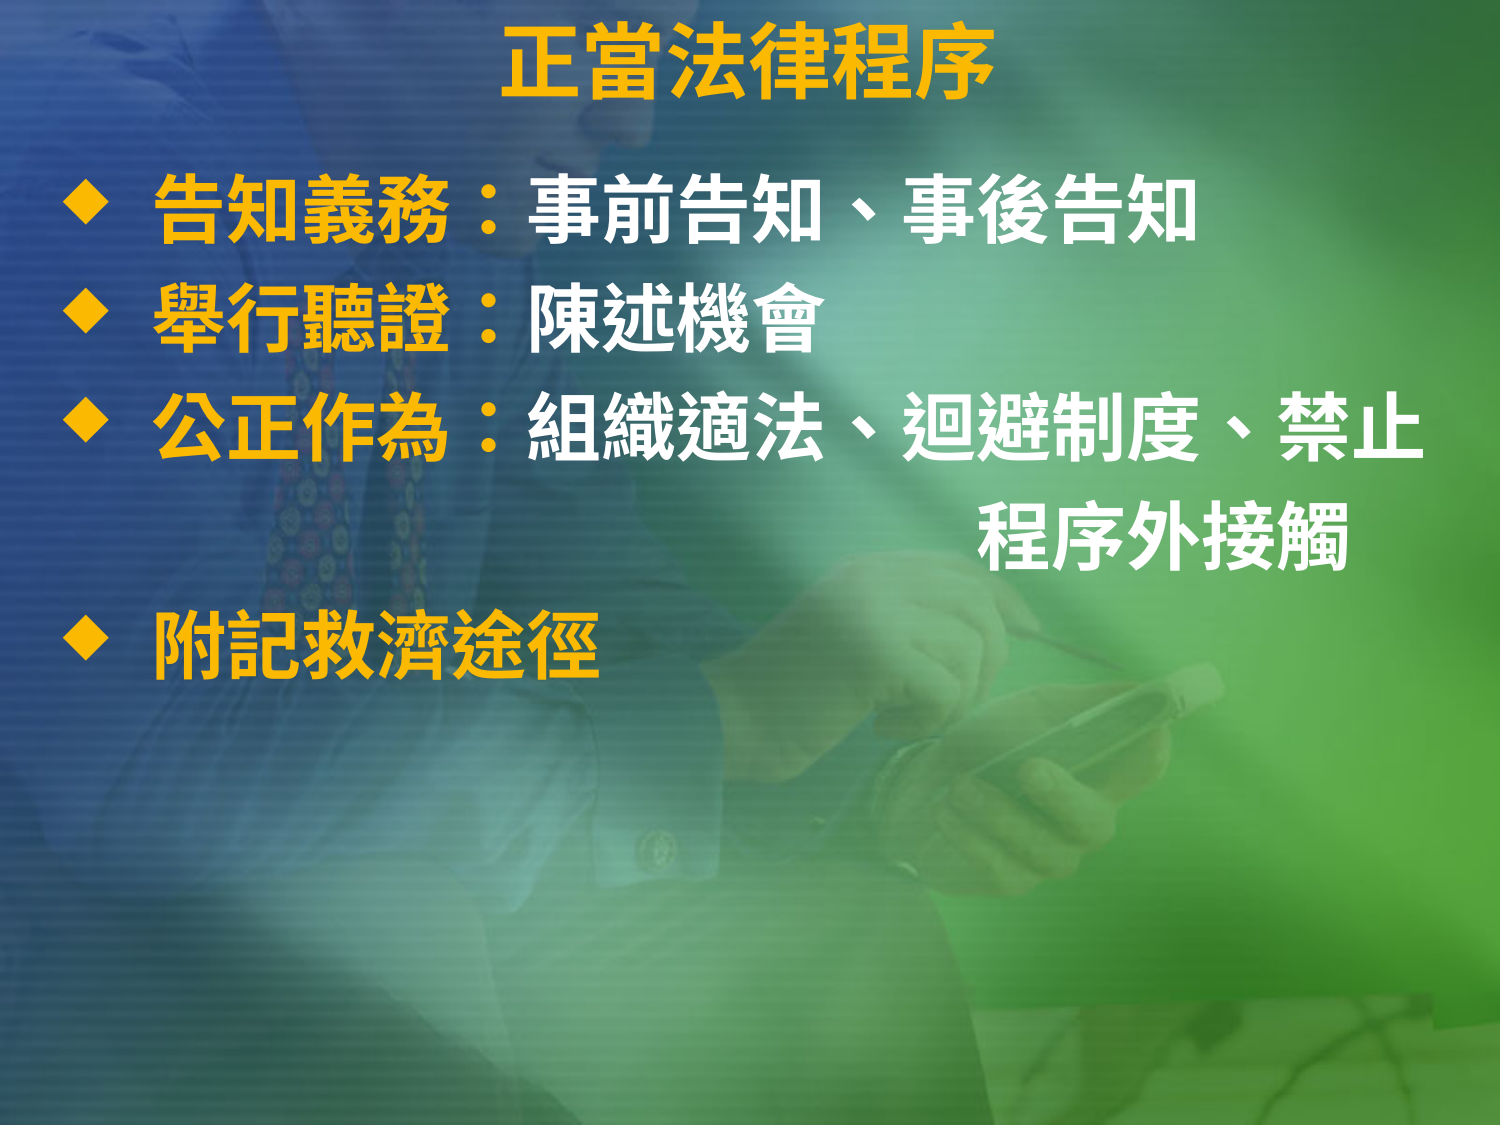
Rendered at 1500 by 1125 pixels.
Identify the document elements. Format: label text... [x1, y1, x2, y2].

list 告知義務：事前告知、事後告知 舉行聽證：陳述機會 公正作為：組織適法、迴避制度、禁止 程序外接觸 附記救濟途徑 [43, 165, 1464, 808]
title 正當法律程序 [257, 12, 1240, 118]
picture [0, 0, 1500, 1125]
